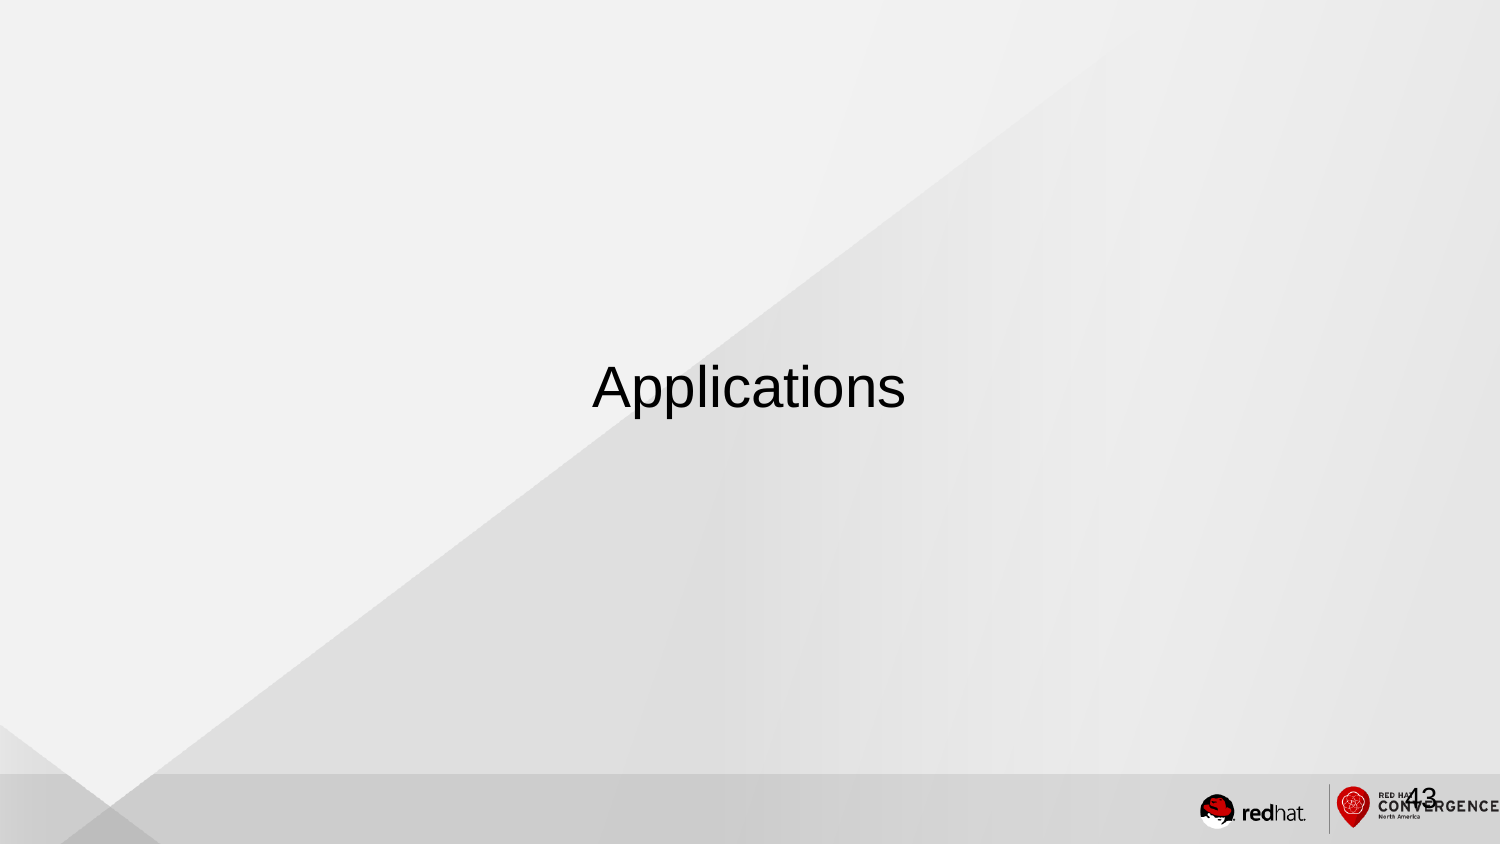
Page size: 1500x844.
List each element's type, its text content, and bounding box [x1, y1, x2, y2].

title Applications [112, 309, 1388, 465]
picture [0, 0, 1500, 844]
